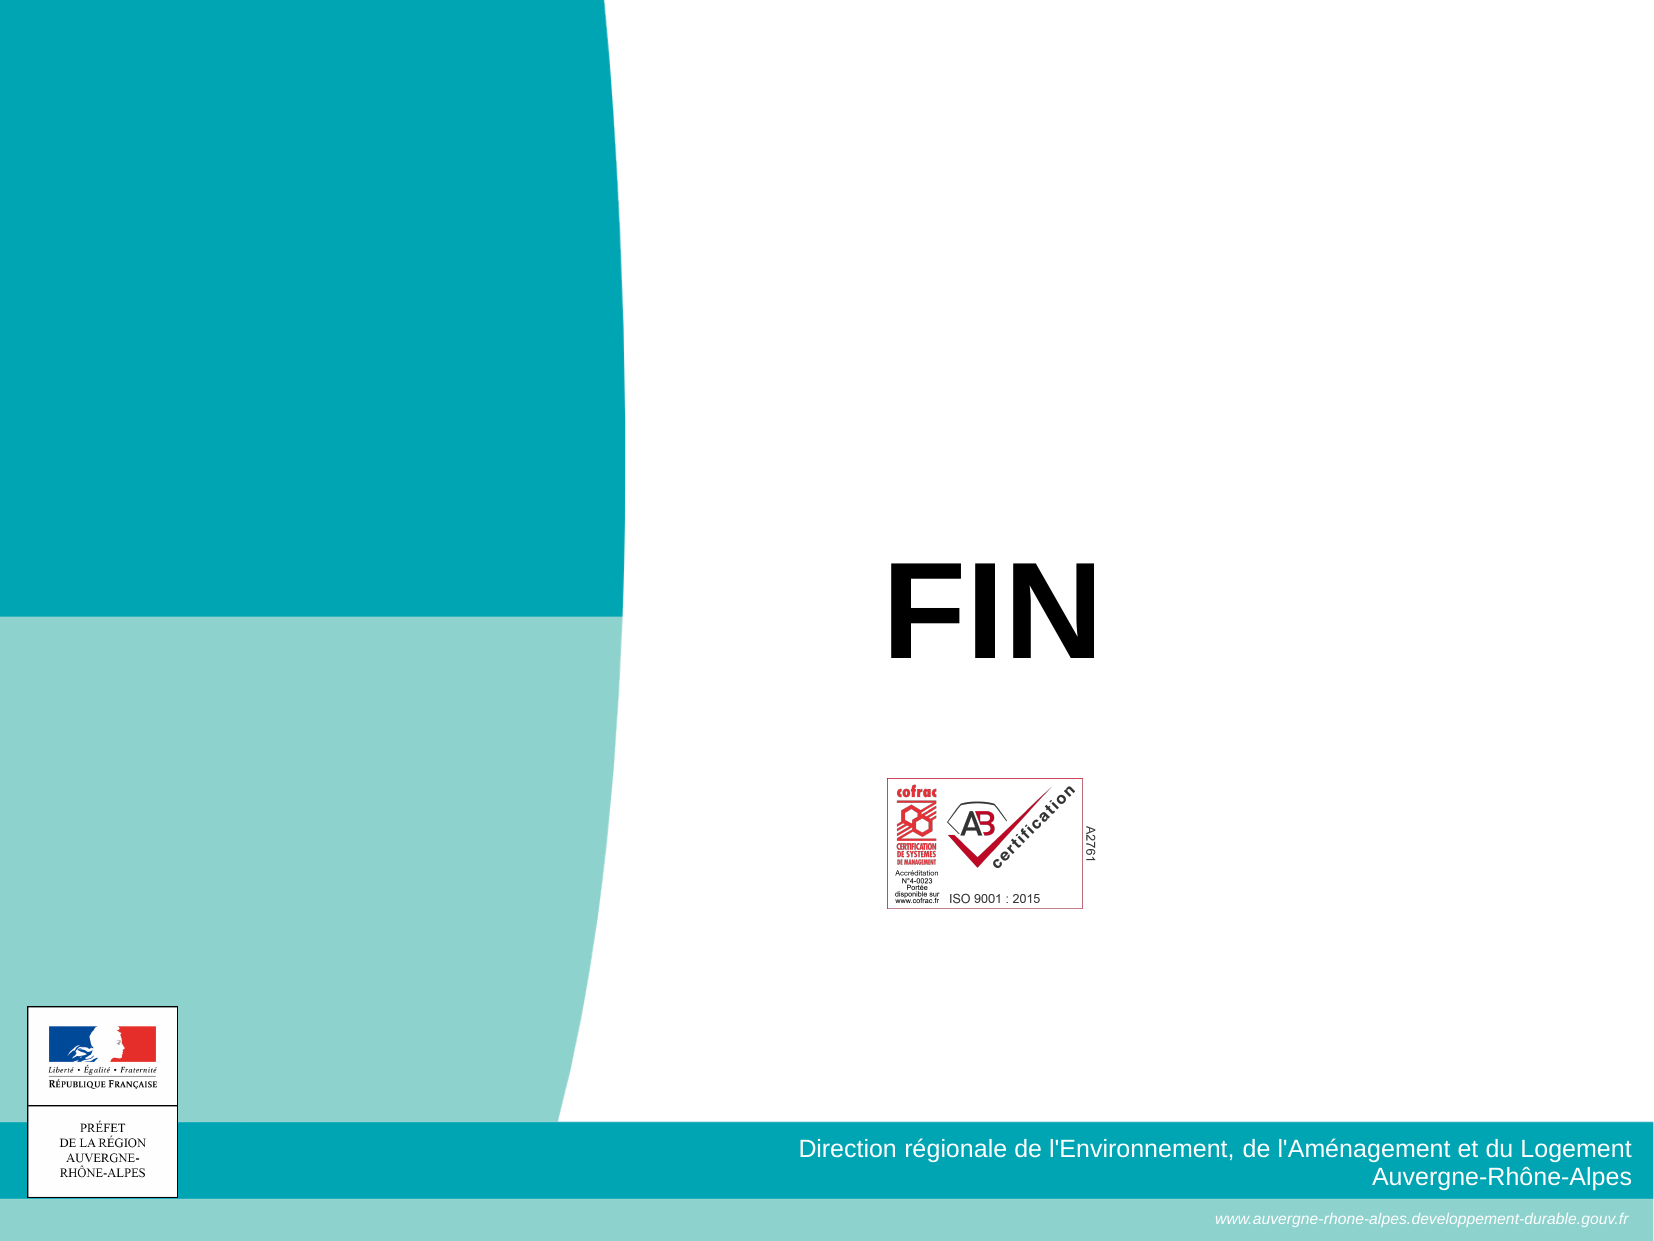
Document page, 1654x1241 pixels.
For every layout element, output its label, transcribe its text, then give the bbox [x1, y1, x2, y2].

text_box FIN [867, 526, 1120, 696]
picture [0, 0, 1654, 1241]
